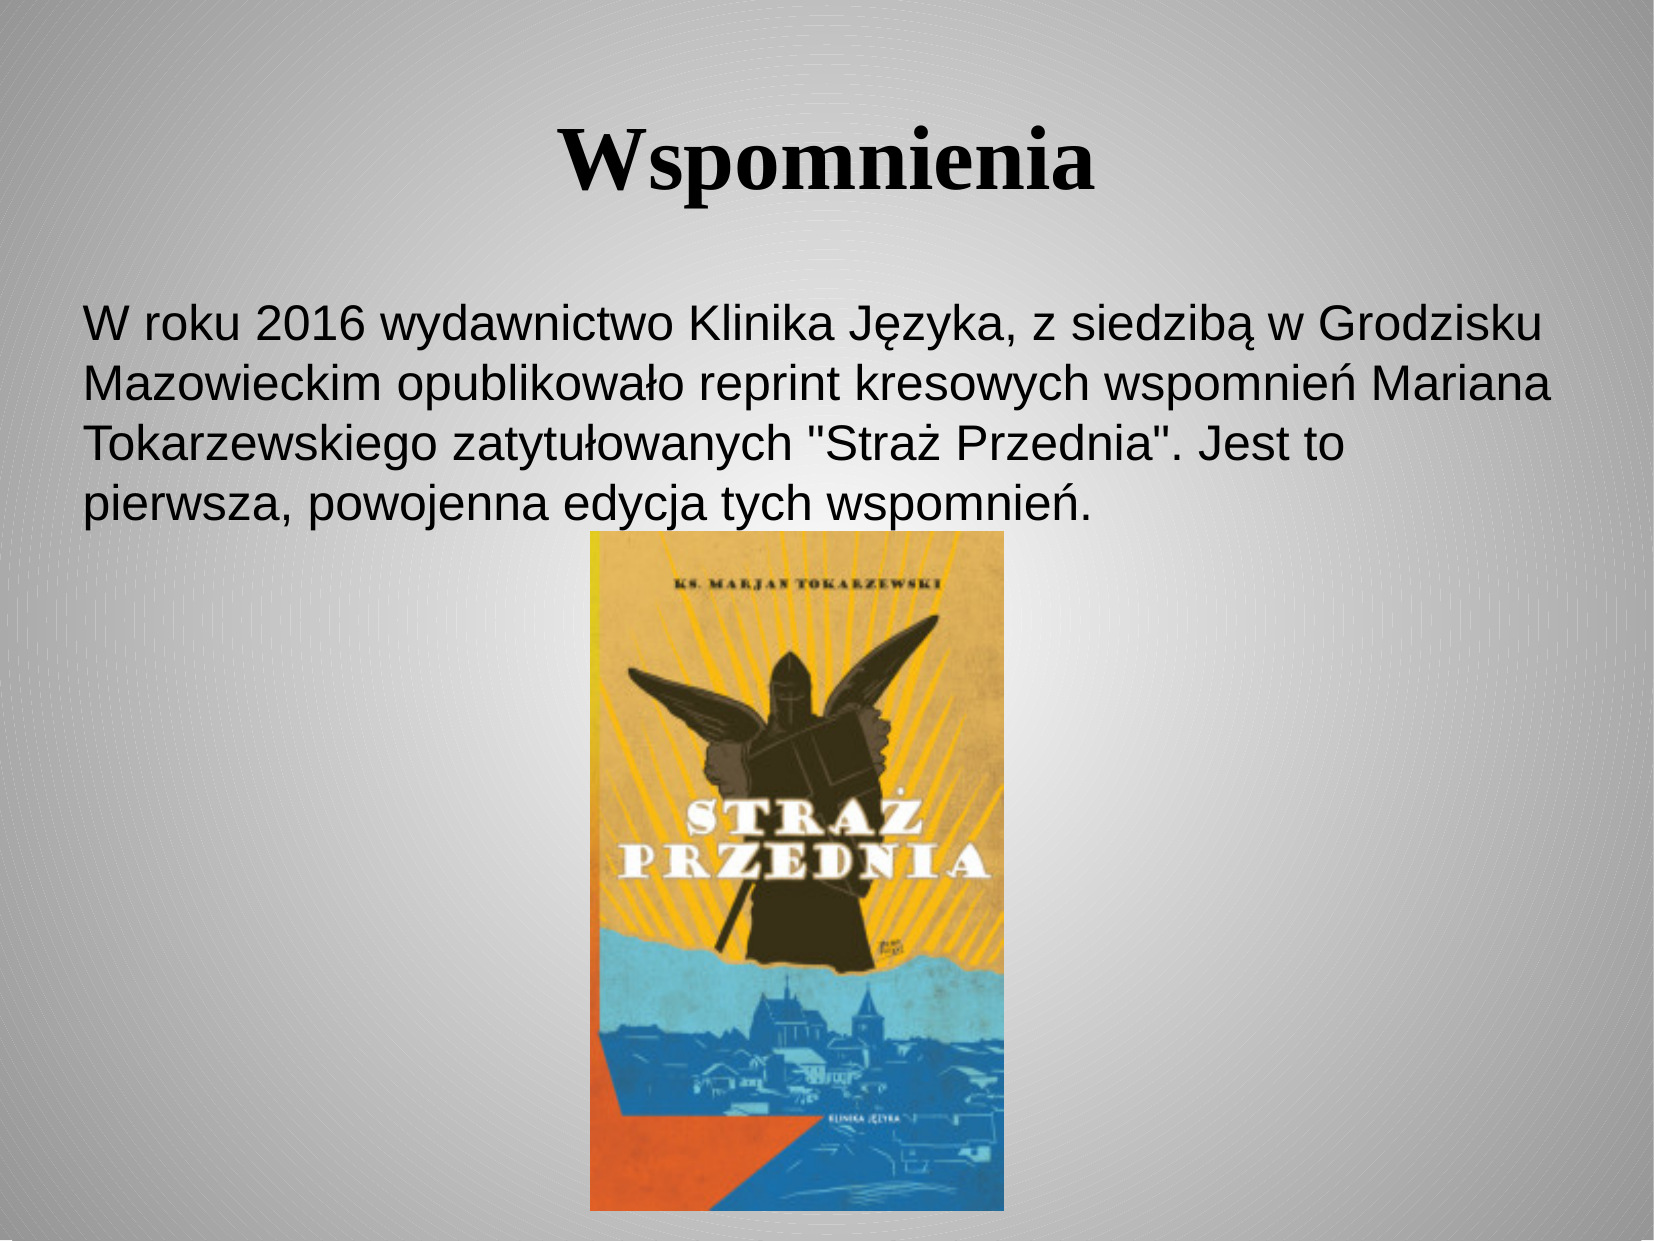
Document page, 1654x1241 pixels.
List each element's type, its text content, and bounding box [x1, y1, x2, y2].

picture [590, 531, 1004, 1211]
title Wspomnienia [82, 49, 1571, 257]
list W roku 2016 wydawnictwo Klinika Języka, z siedzibą w Grodzisku Mazowieckim opublikowało reprint kresowych wspomnień Mariana Tokarzewskiego zatytułowanych "Straż Przednia". Jest to pierwsza, powojenna edycja tych wspomnień. [82, 290, 1571, 1109]
